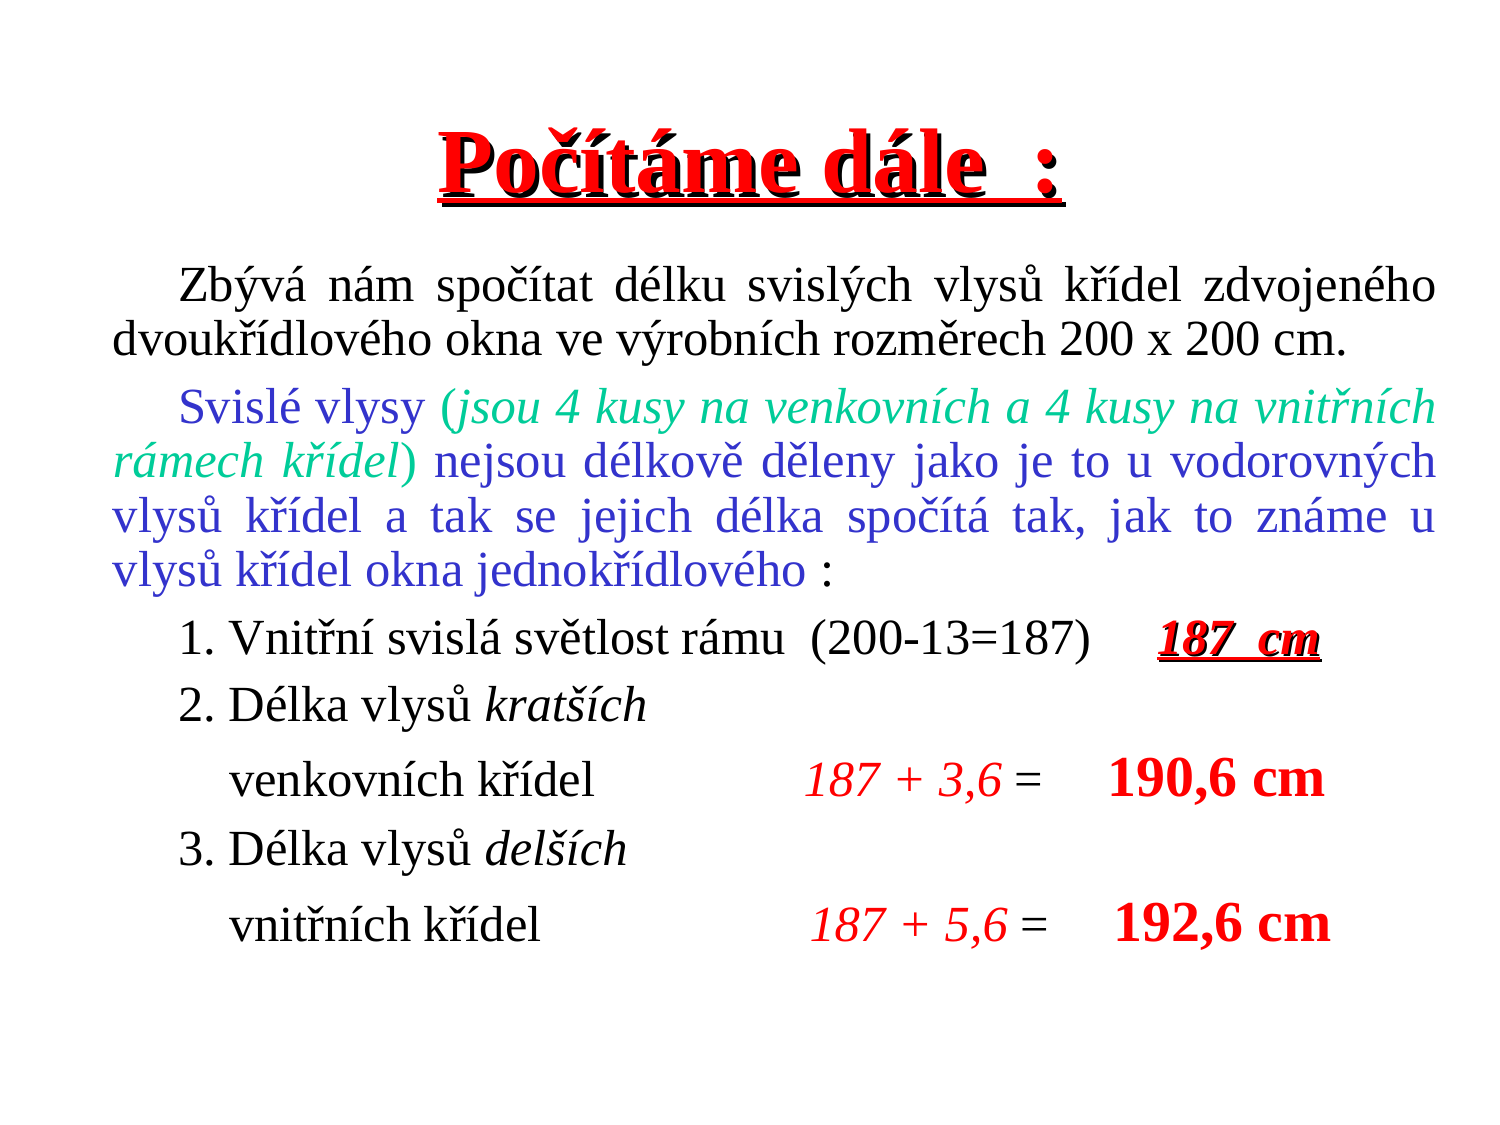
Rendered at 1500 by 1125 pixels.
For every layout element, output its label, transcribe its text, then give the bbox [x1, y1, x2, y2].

title Počítáme dále : [112, 62, 1388, 249]
list Zbývá nám spočítat délku svislých vlysů křídel zdvojeného dvoukřídlového okna ve výrobních rozměrech 200 x 200 cm. Svislé vlysy (jsou 4 kusy na venkovních a 4 kusy na vnitřních rámech křídel) nejsou délkově děleny jako je to u vodorovných vlysů křídel a tak se jejich délka spočítá tak, jak to známe u vlysů křídel okna jednokřídlového : 1. Vnitřní svislá světlost rámu (200-13=187) 187 cm 2. Délka vlysů kratších venkovních křídel 187 + 3,6 = 190,6 cm 3. Délka vlysů delších vnitřních křídel 187 + 5,6 = 192,6 cm [0, 249, 1454, 976]
